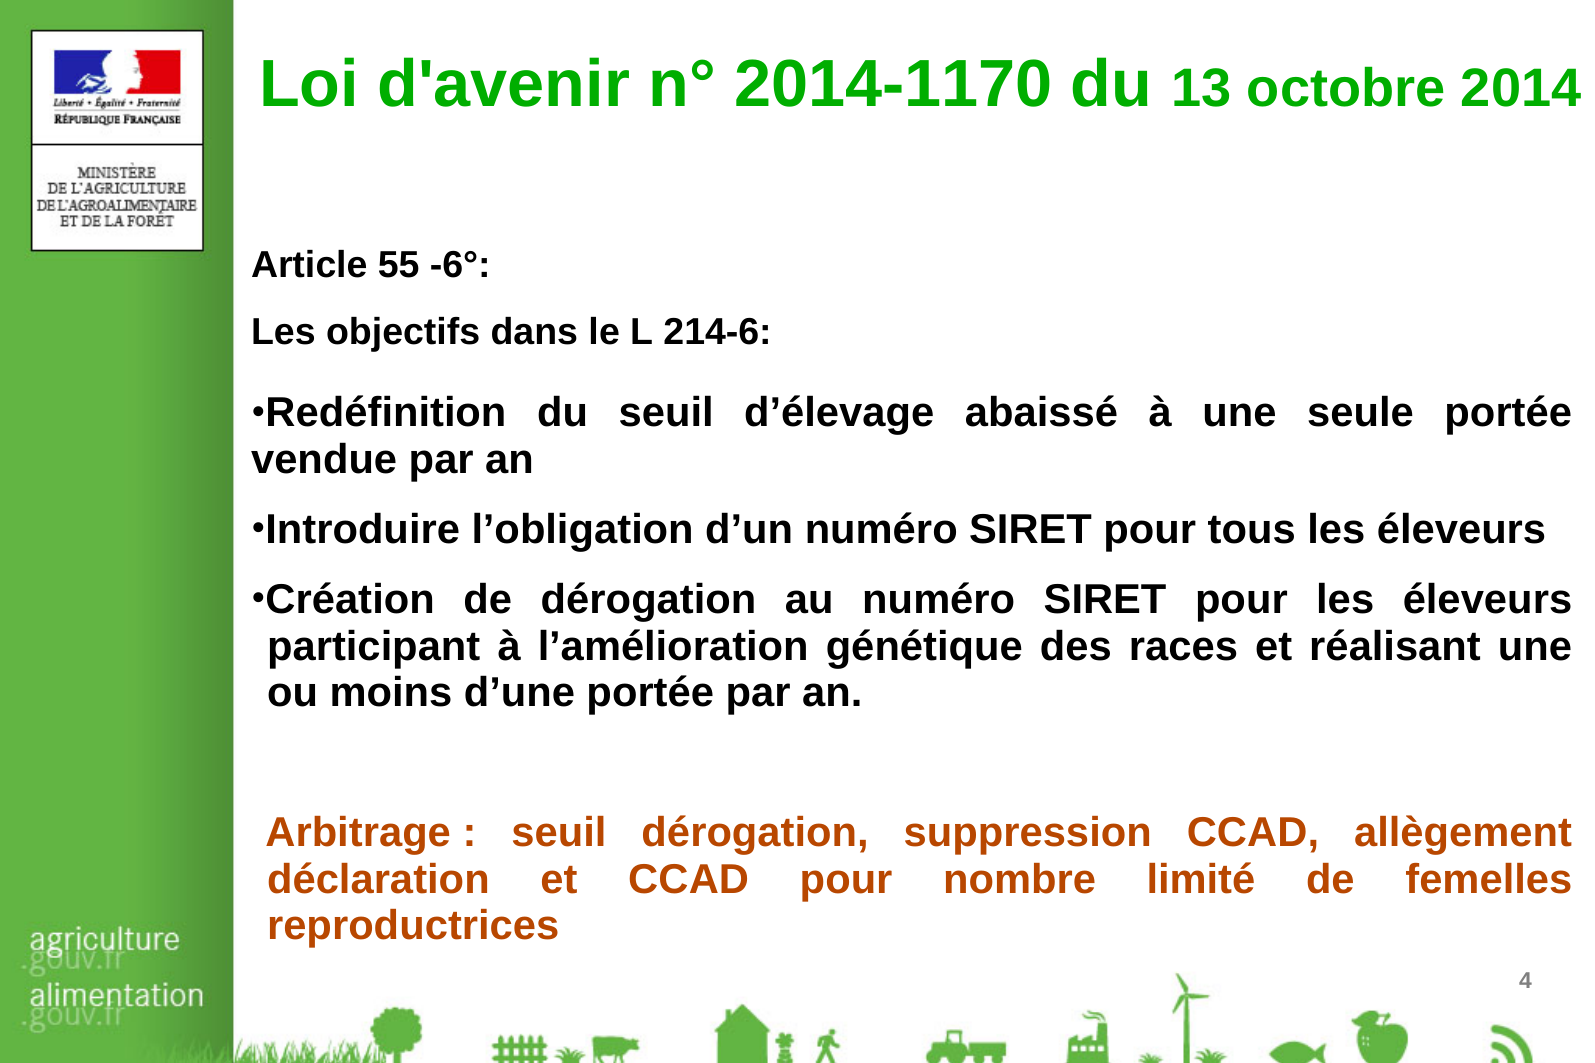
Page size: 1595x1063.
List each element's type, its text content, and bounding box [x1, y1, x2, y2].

title Loi d'avenir n° 2014-1170 du 13 octobre 2014 [235, 29, 1595, 207]
picture [0, 0, 1595, 1063]
text_box Article 55 -6°: Les objectifs dans le L 214-6: Redéfinition du seuil d’élevage abaissé à une seule portée vendue par an Introduire l’obligation d’un numéro SIRET pour tous les éleveurs Création de dérogation au numéro SIRET pour les éleveurs participant à l’amélioration génétique des races et réalisant une ou moins d’une portée par an. Arbitrage : seuil dérogation, suppression CCAD, allègement déclaration et CCAD pour nombre limité de femelles reproductrices [236, 236, 1588, 781]
